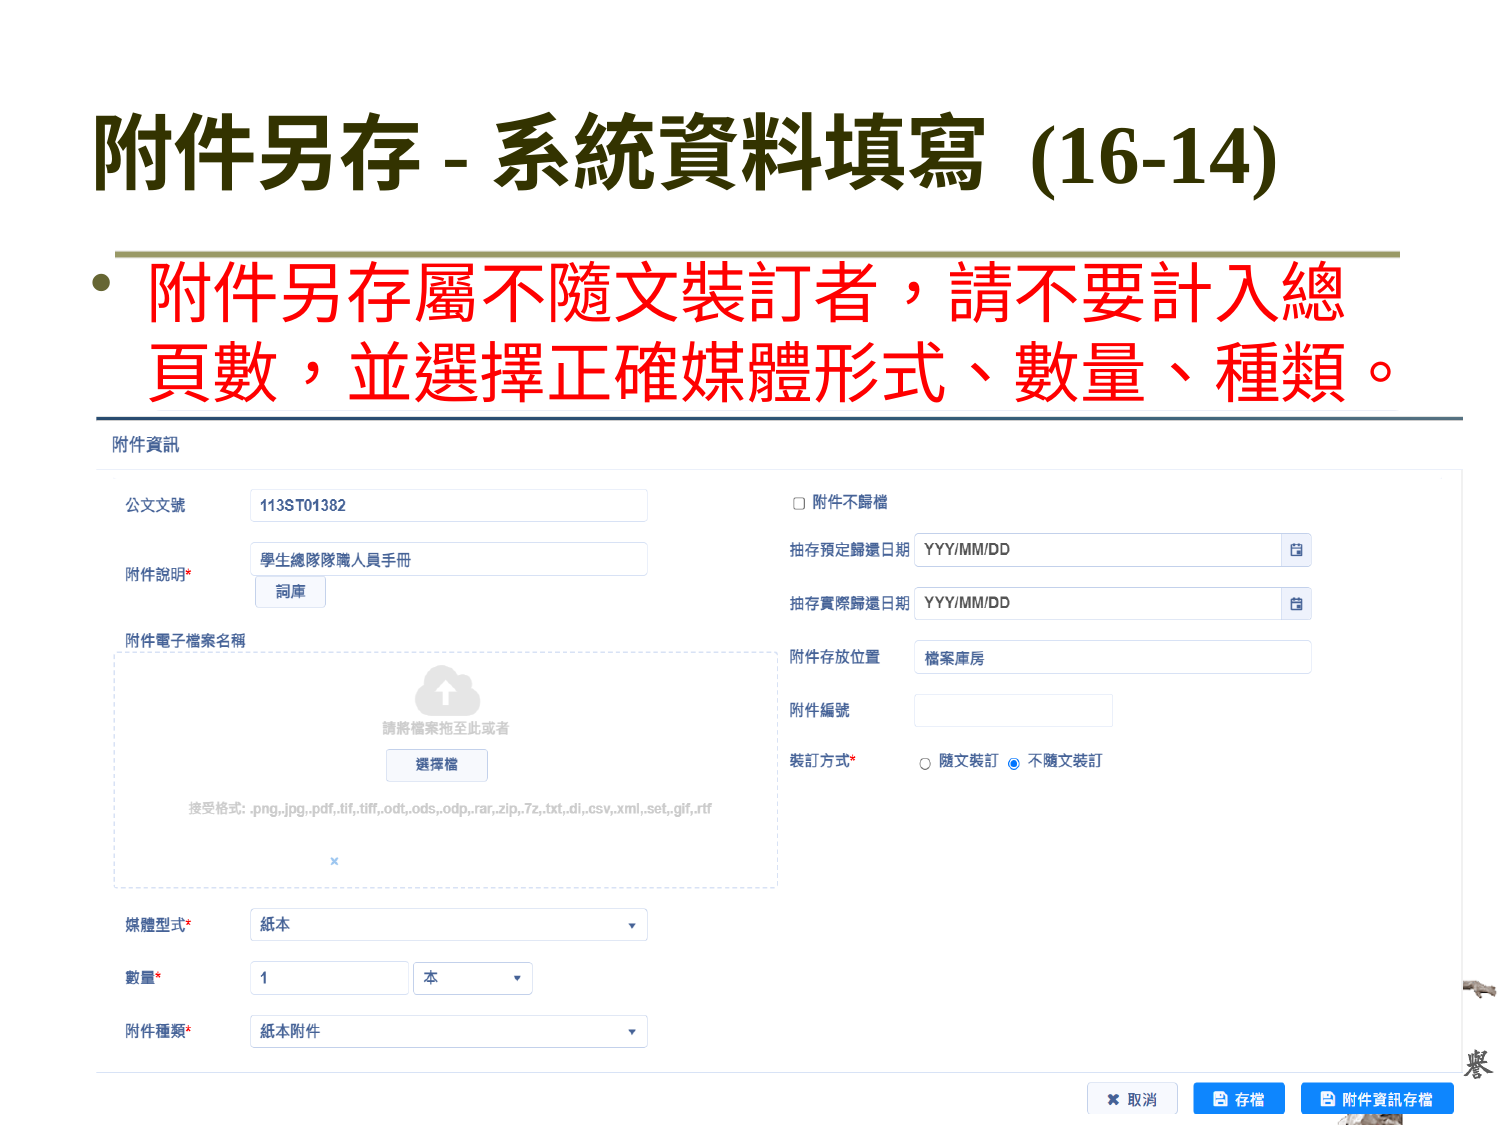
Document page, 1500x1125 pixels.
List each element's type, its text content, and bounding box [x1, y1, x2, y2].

picture [96, 410, 1500, 1125]
list 附件另存屬不隨文裝訂者，請不要計入總頁數，並選擇正確媒體形式、數量、種類。 [75, 244, 1425, 941]
title 附件另存-系統資料填寫 (16-14) [75, 56, 1425, 244]
